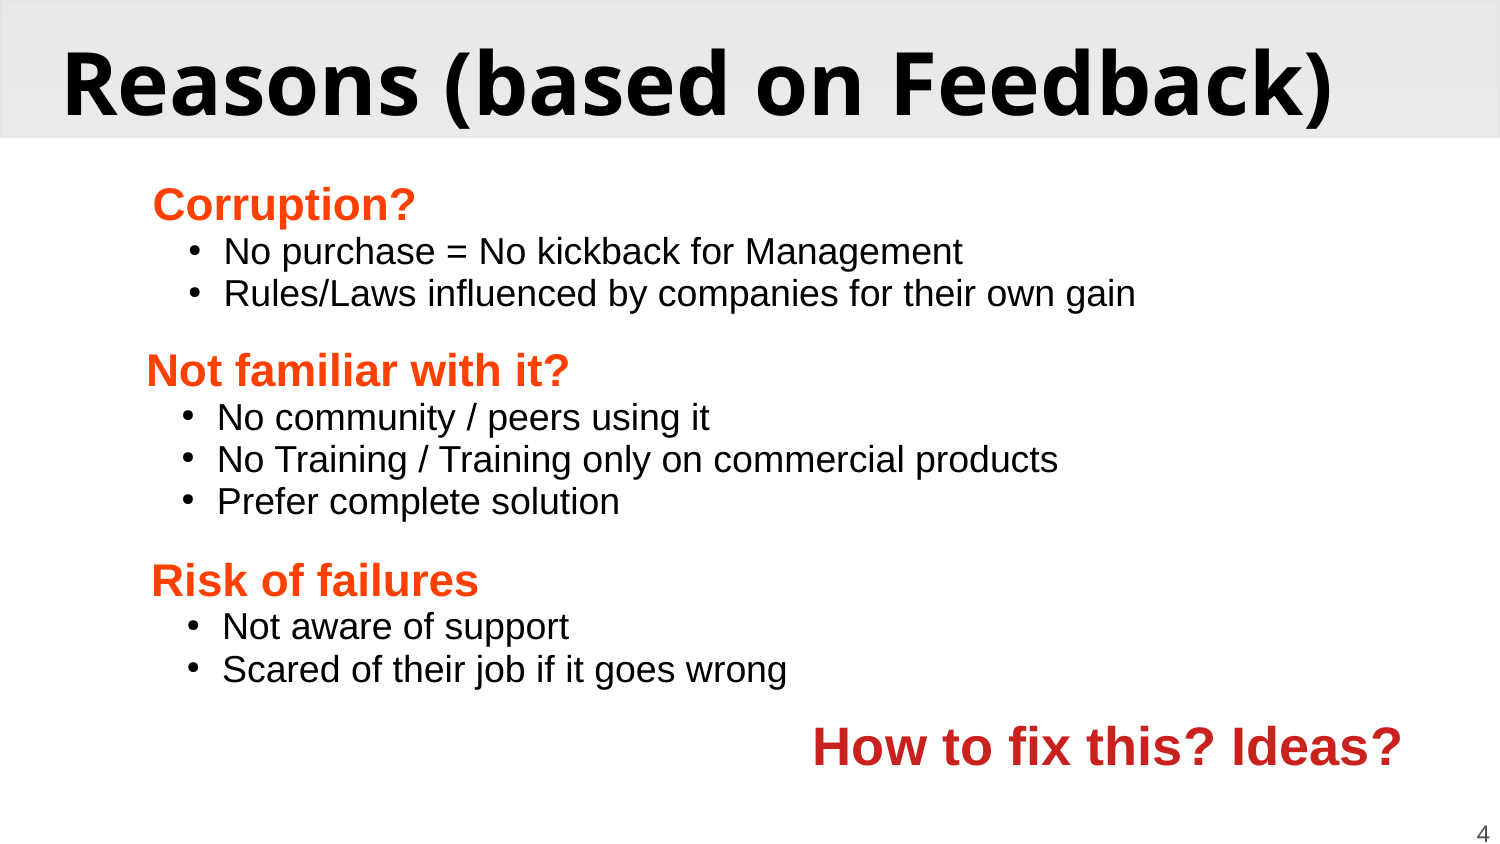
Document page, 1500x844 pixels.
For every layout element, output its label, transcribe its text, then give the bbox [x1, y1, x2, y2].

text_box Reasons (based on Feedback) [45, 14, 1473, 135]
text_box How to fix this? Ideas? [798, 708, 1419, 785]
text_box Risk of failures Not aware of support Scared of their job if it goes wrong [136, 547, 804, 698]
text_box Not familiar with it? No community / peers using it No Training / Training only on commercial products Prefer complete solution [131, 337, 1076, 530]
text_box Corruption? No purchase = No kickback for Management Rules/Laws influenced by companies for their own gain [137, 172, 1154, 323]
